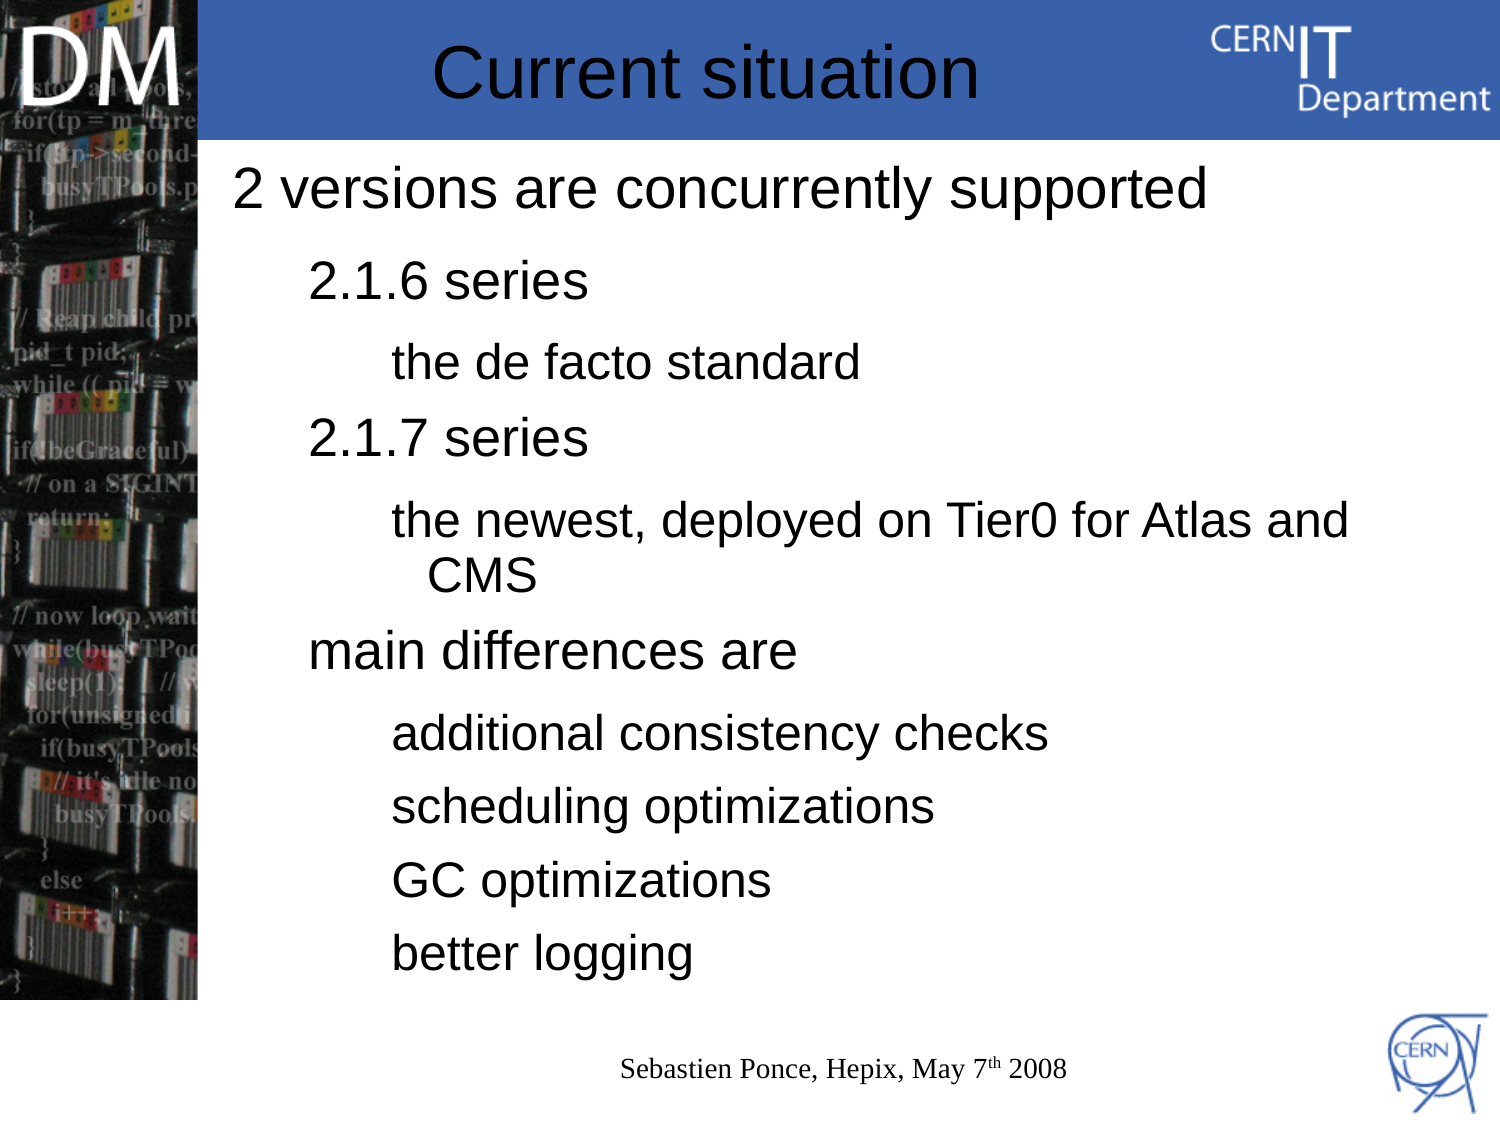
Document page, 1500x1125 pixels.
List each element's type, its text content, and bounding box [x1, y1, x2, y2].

picture [198, 0, 1500, 140]
title Current situation [212, 0, 1201, 138]
list 2 versions are concurrently supported 2.1.6 series the de facto standard 2.1.7 series the newest, deployed on Tier0 for Atlas and CMS main differences are additional consistency checks scheduling optimizations GC optimizations better logging [199, 140, 1445, 1017]
picture [1387, 1012, 1489, 1114]
